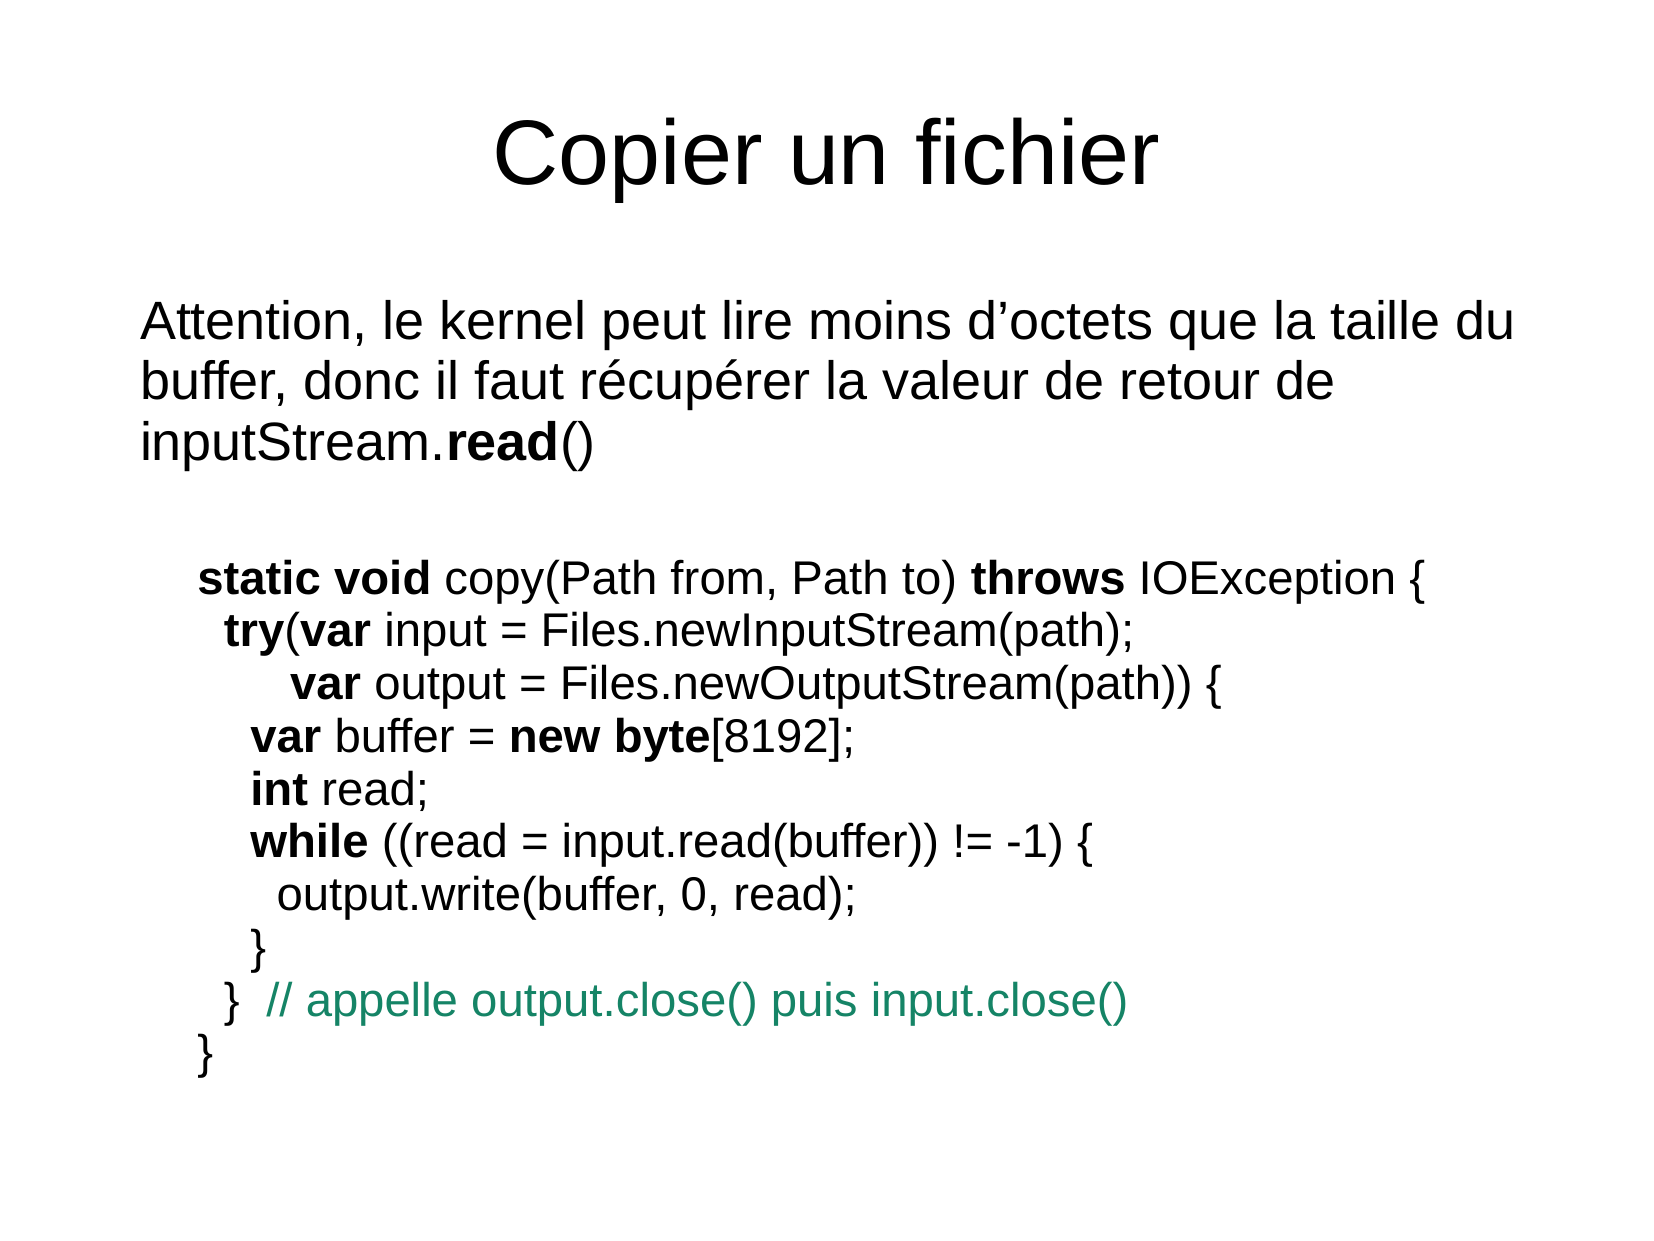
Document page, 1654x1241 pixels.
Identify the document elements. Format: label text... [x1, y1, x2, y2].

title Copier un fichier [82, 49, 1571, 257]
list Attention, le kernel peut lire moins d’octets que la taille du buffer, donc il faut récupérer la valeur de retour de inputStream.read() static void copy(Path from, Path to) throws IOException { try(var input = Files.newInputStream(path); var output = Files.newOutputStream(path)) { var buffer = new byte[8192]; int read; while ((read = input.read(buffer)) != -1) { output.write(buffer, 0, read); } } // appelle output.close() puis input.close() } [82, 290, 1571, 1081]
